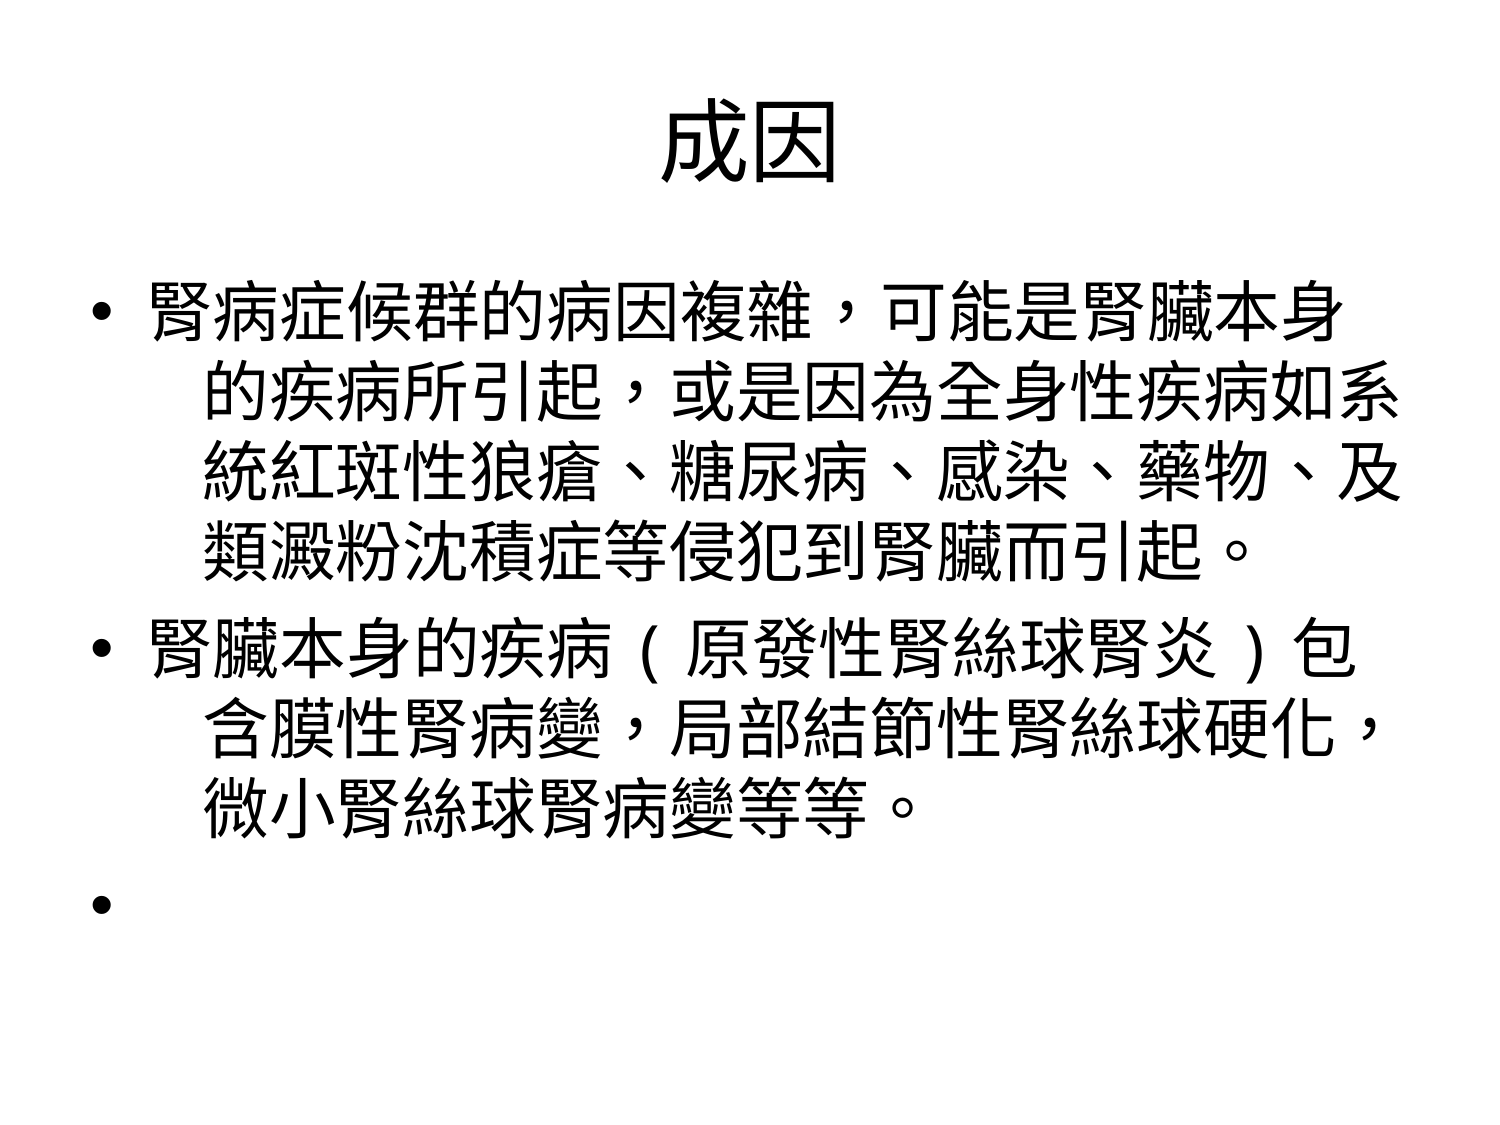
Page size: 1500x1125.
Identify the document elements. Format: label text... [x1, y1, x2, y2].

list 腎病症候群的病因複雜，可能是腎臟本身的疾病所引起，或是因為全身性疾病如系統紅斑性狼瘡、糖尿病、感染、藥物、及類澱粉沈積症等侵犯到腎臟而引起。 腎臟本身的疾病(原發性腎絲球腎炎)包含膜性腎病變，局部結節性腎絲球硬化，微小腎絲球腎病變等等。 [75, 262, 1426, 1005]
title 成因 [75, 45, 1426, 233]
